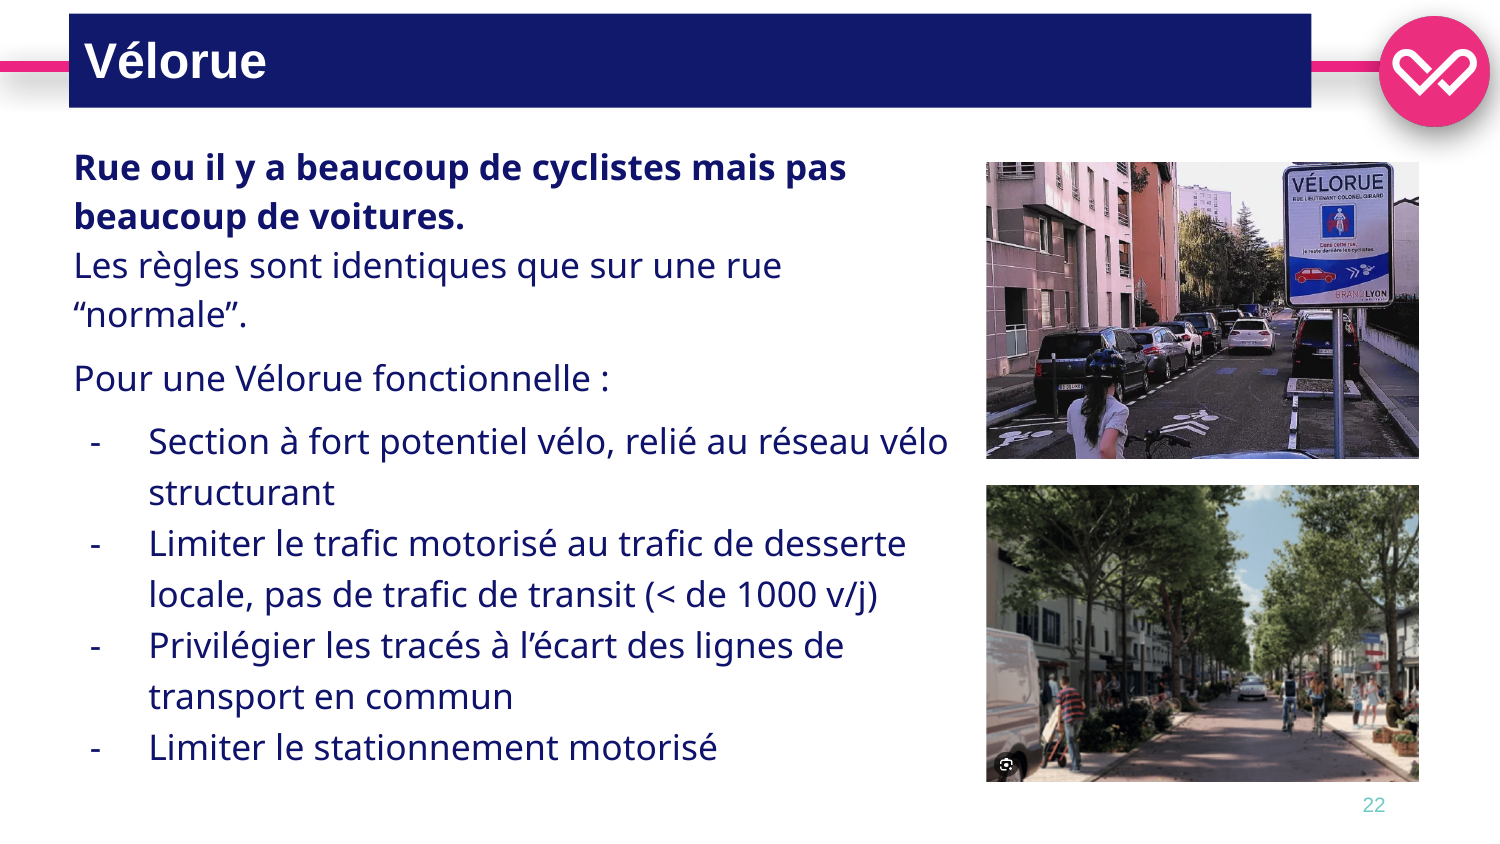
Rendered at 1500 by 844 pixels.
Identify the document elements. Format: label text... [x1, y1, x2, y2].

title Vélorue [69, 13, 1312, 108]
slide_number <number> [1059, 783, 1397, 827]
text_box Rue ou il y a beaucoup de cyclistes mais pas beaucoup de voitures. Les règles sont identiques que sur une rue “normale”. Pour une Vélorue fonctionnelle : Section à fort potentiel vélo, relié au réseau vélo structurant Limiter le trafic motorisé au trafic de desserte locale, pas de trafic de transit (< de 1000 v/j) Privilégier les tracés à l’écart des lignes de transport en commun Limiter le stationnement motorisé [58, 124, 981, 833]
picture [986, 162, 1419, 459]
picture [986, 485, 1419, 783]
picture [1379, 16, 1490, 127]
